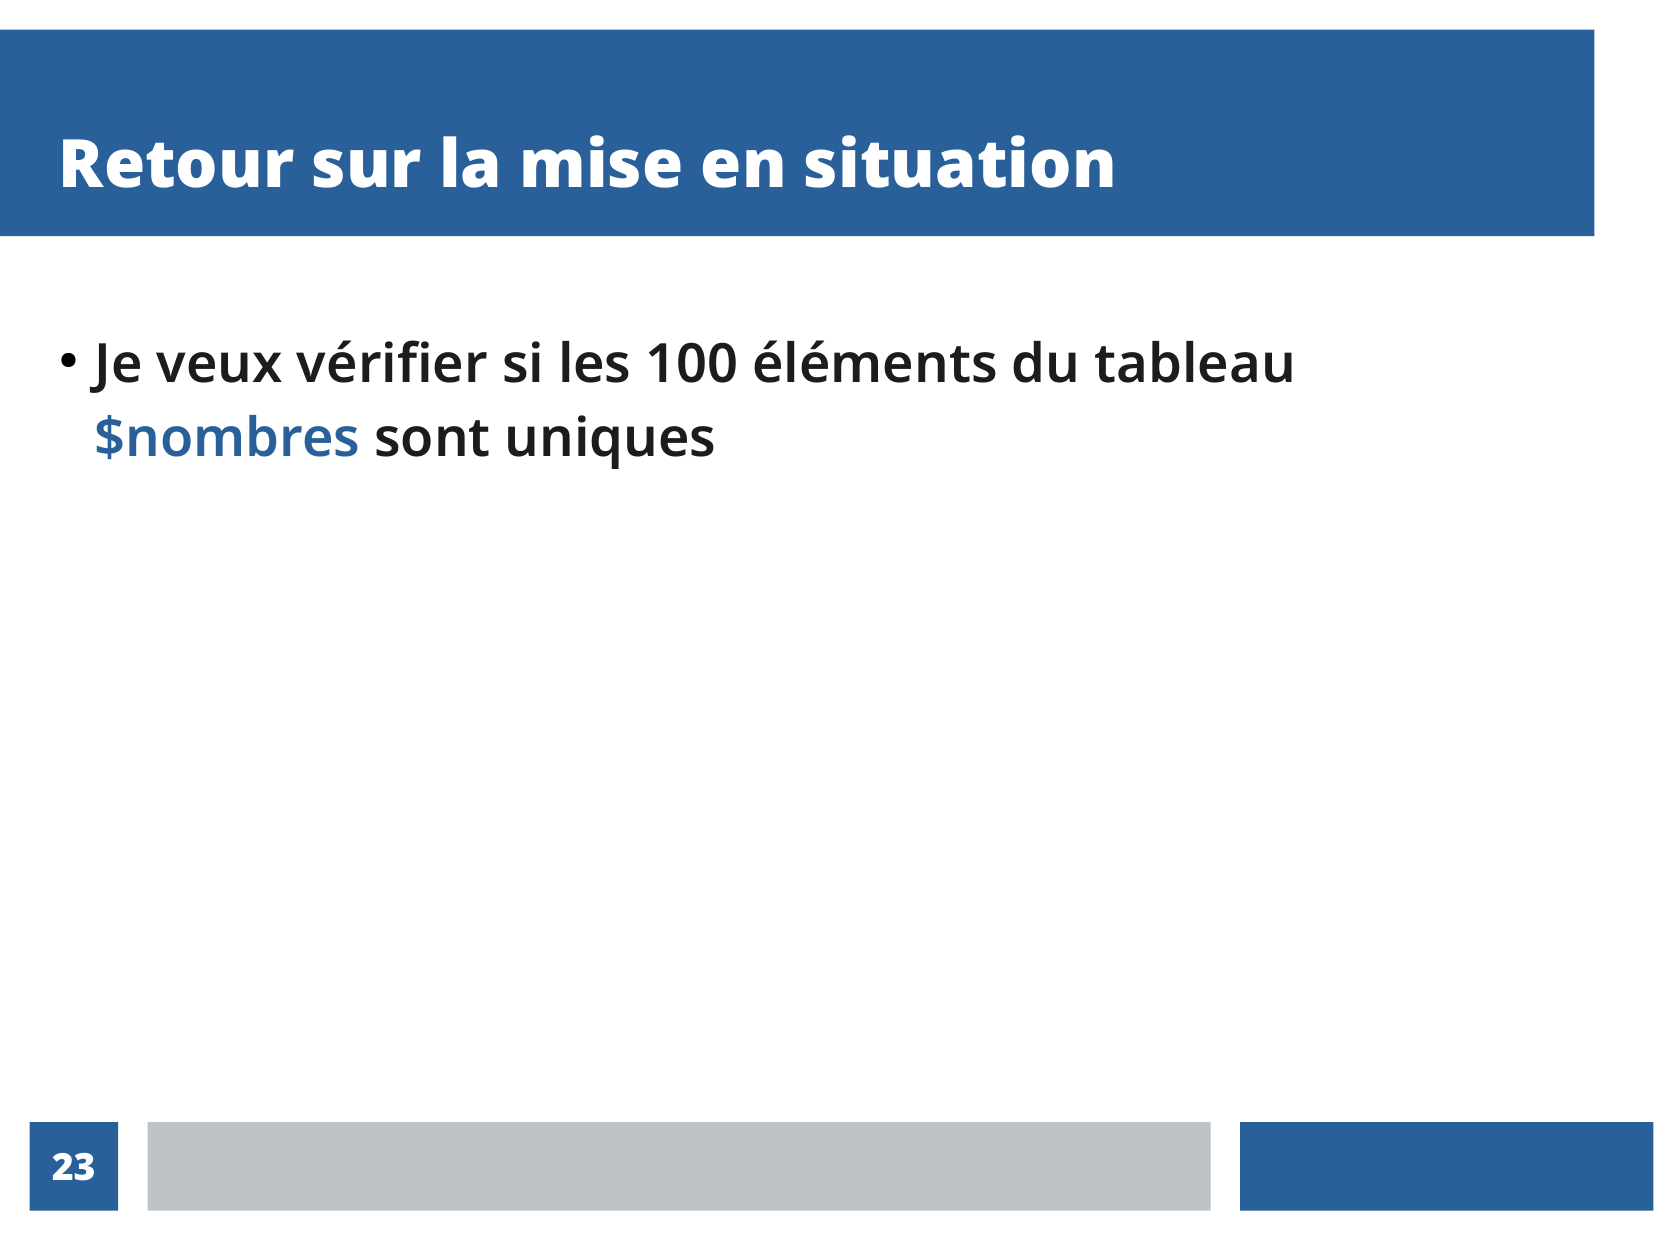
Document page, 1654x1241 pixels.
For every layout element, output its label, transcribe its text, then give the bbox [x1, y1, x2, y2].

title Retour sur la mise en situation [59, 59, 1595, 207]
list Je veux vérifier si les 100 éléments du tableau $nombres sont uniques [59, 324, 1565, 1093]
